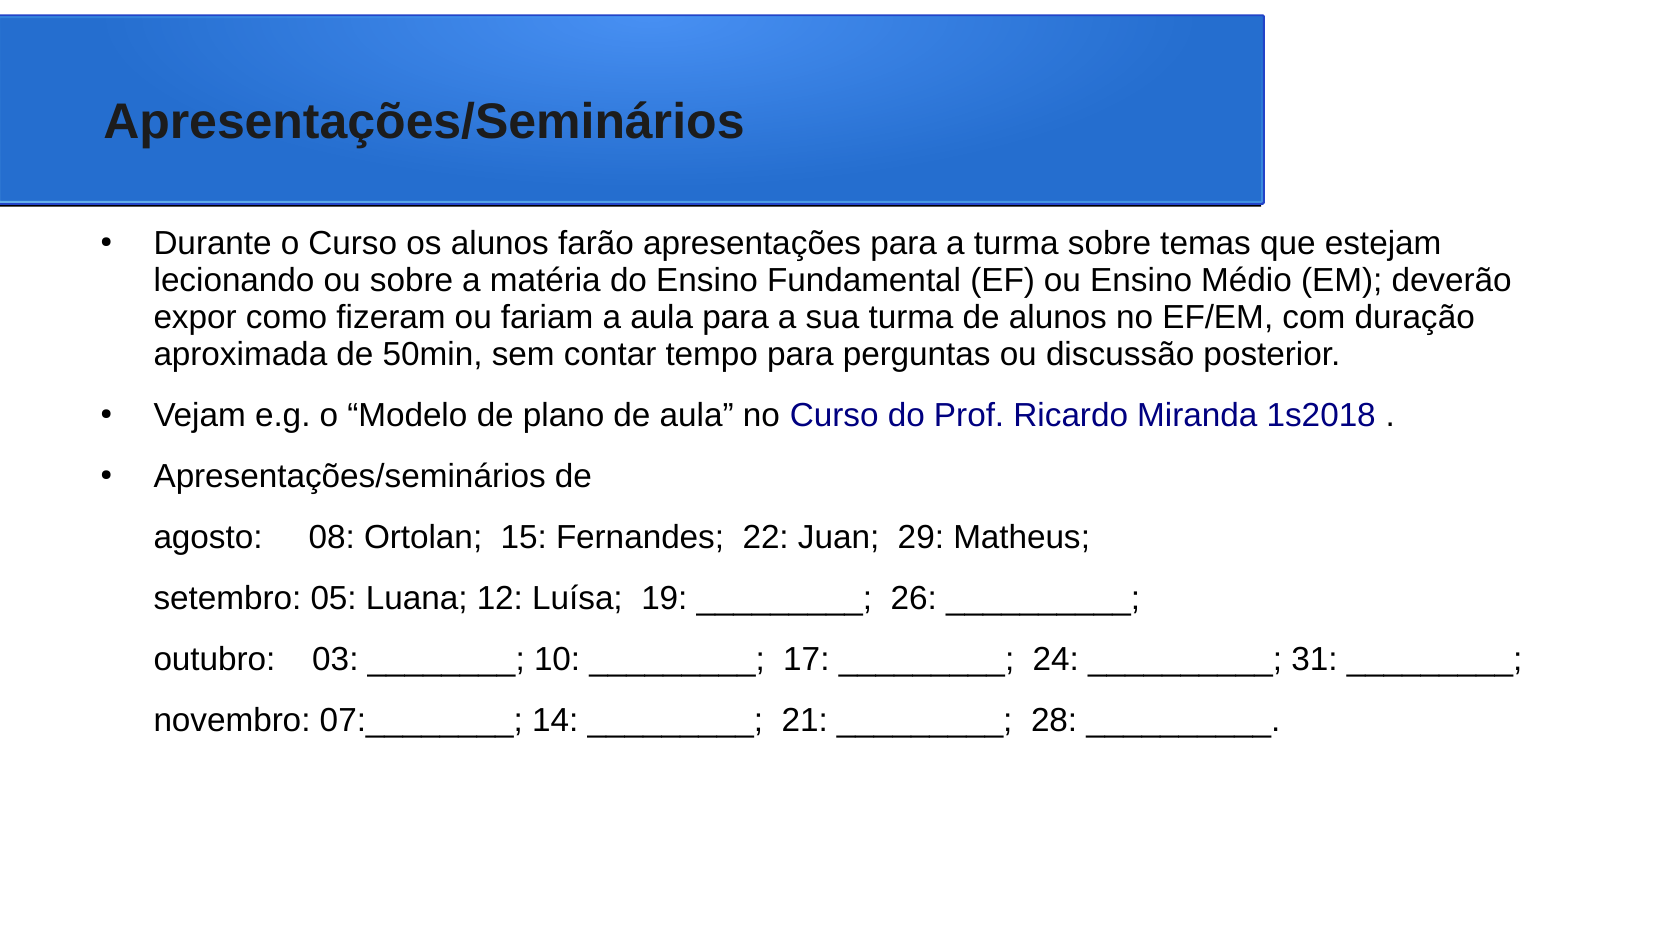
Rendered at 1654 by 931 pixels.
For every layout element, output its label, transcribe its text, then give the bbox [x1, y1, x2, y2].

title Apresentações/Seminários [82, 35, 1235, 189]
list Durante o Curso os alunos farão apresentações para a turma sobre temas que estejam lecionando ou sobre a matéria do Ensino Fundamental (EF) ou Ensino Médio (EM); deverão expor como fizeram ou fariam a aula para a sua turma de alunos no EF/EM, com duração aproximada de 50min, sem contar tempo para perguntas ou discussão posterior. Vejam e.g. o “Modelo de plano de aula” no Curso do Prof. Ricardo Miranda 1s2018 . Apresentações/seminários de agosto: 08: Ortolan; 15: Fernandes; 22: Juan; 29: Matheus; setembro: 05: Luana; 12: Luísa; 19: _________; 26: __________; outubro: 03: ________; 10: _________; 17: _________; 24: __________; 31: _________; novembro: 07:________; 14: _________; 21: _________; 28: __________. [82, 224, 1571, 764]
